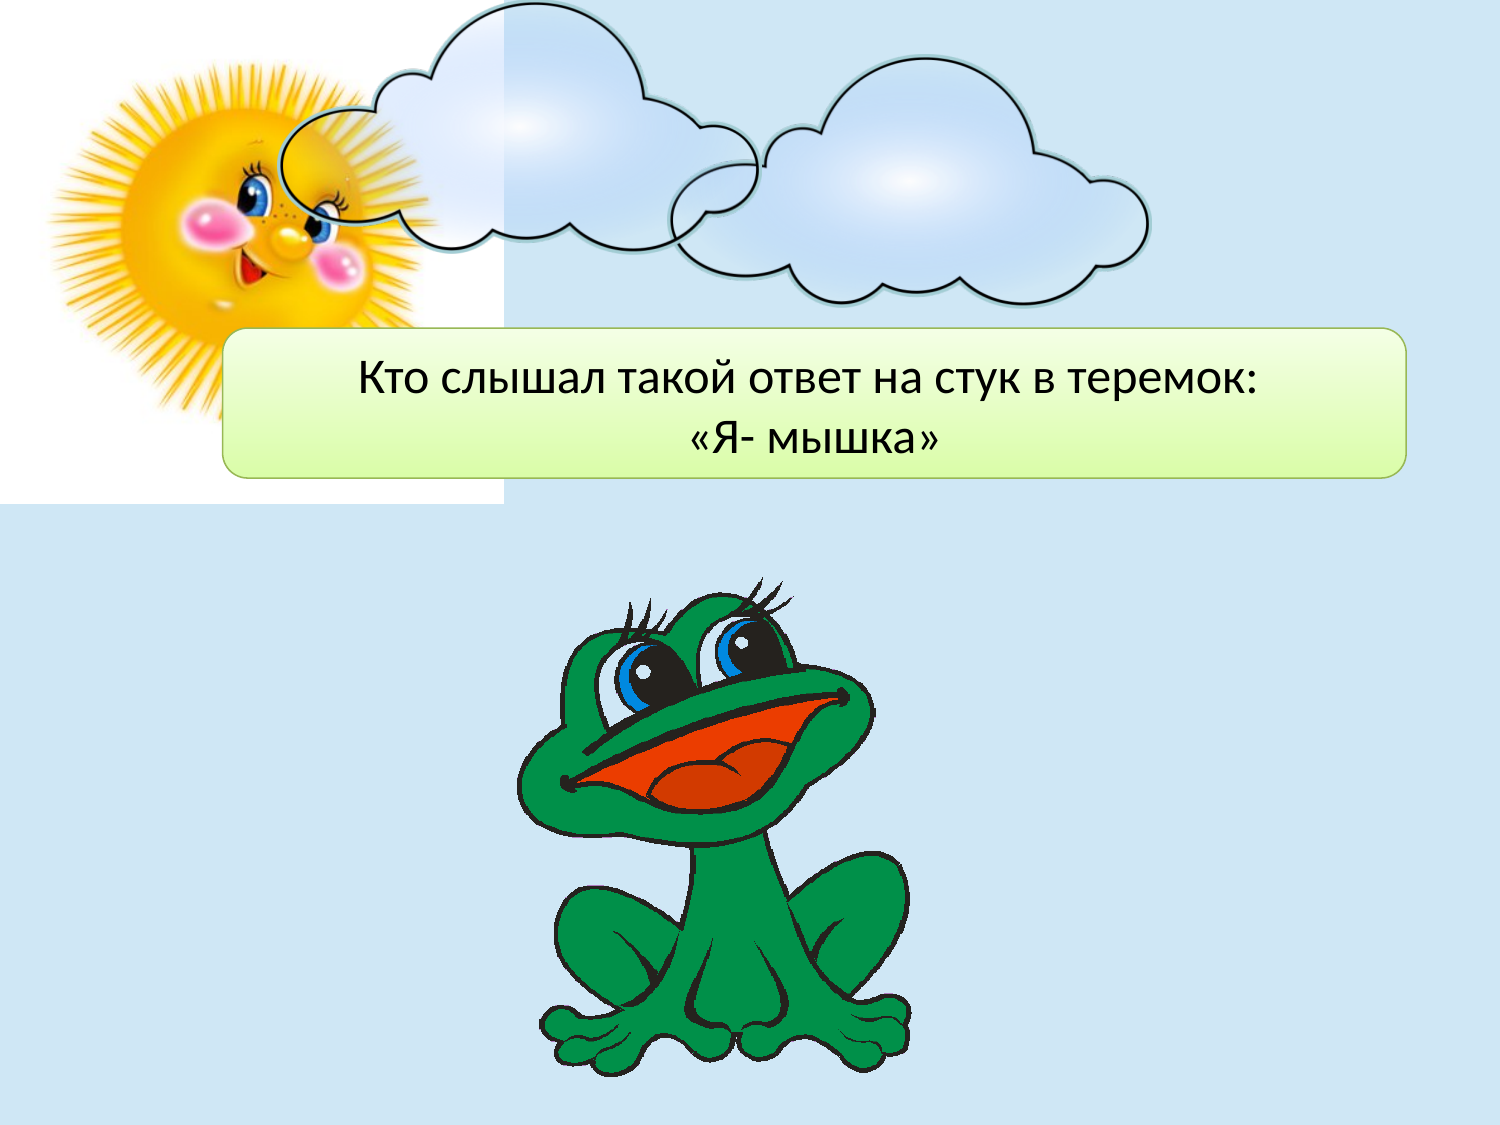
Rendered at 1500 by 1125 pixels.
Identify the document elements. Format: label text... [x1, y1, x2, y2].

picture [515, 574, 914, 1079]
picture [0, 0, 1152, 504]
text_box Кто слышал такой ответ на стук в теремок: «Я- мышка» [222, 328, 1407, 479]
